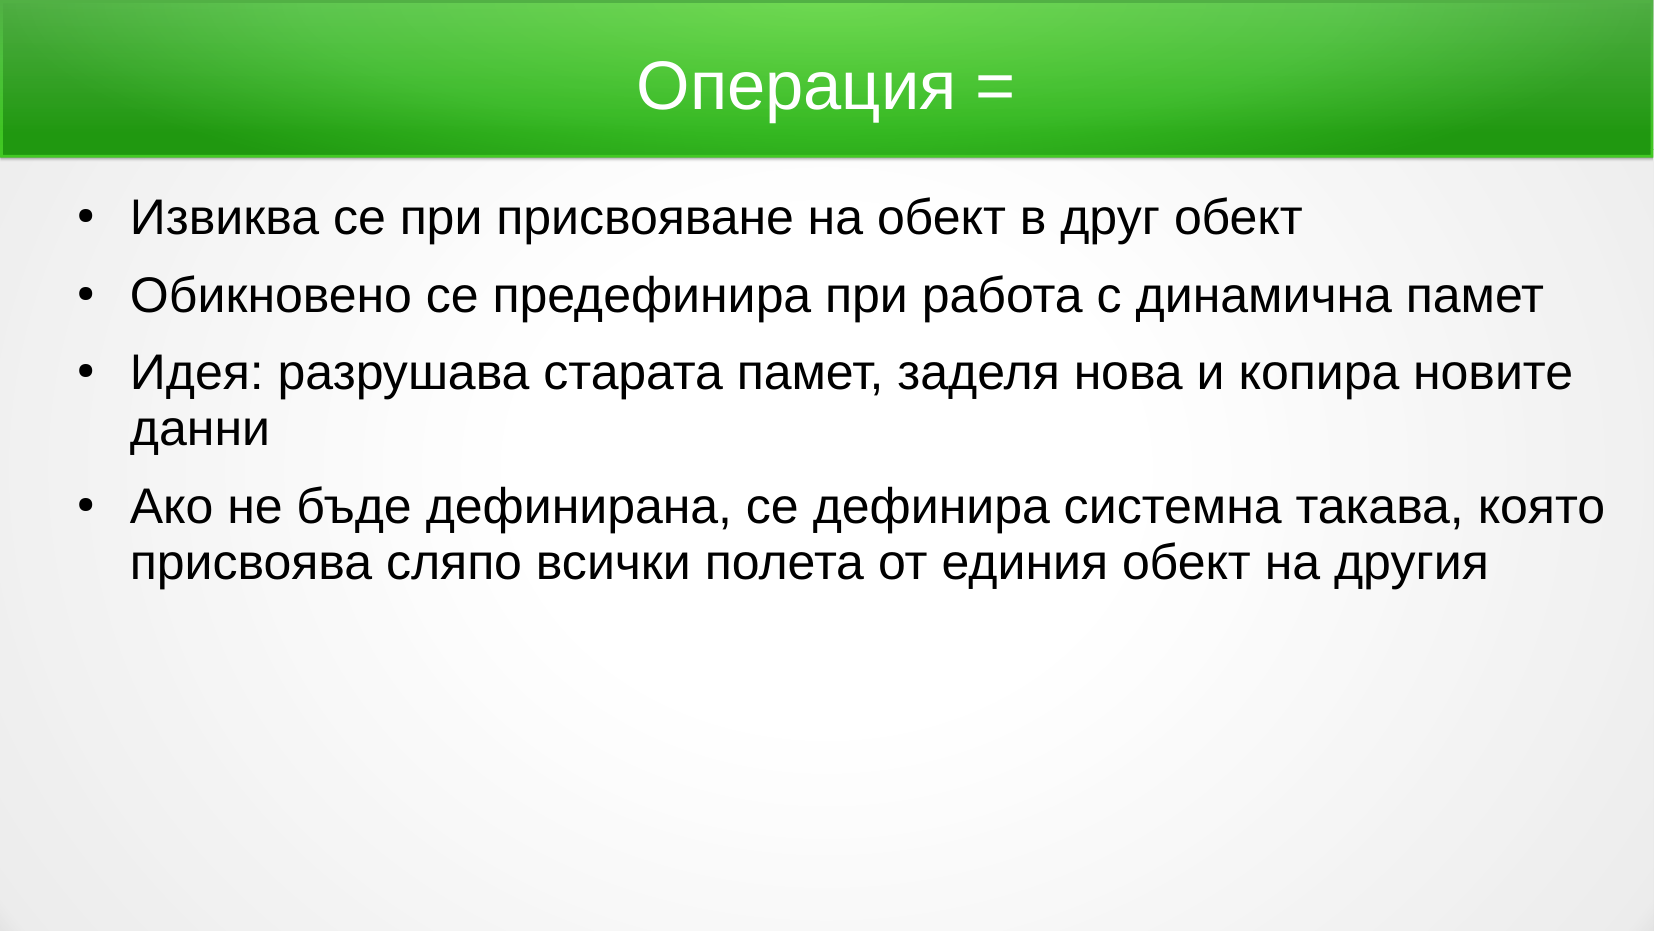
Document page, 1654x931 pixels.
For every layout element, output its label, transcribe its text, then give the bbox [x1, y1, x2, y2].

title Операция = [82, 37, 1571, 135]
list Извиква се при присвояване на обект в друг обект Обикновено се предефинира при работа с динамична памет Идея: разрушава старата памет, заделя нова и копира новите данни Ако не бъде дефинирана, се дефинира системна такава, която присвоява сляпо всички полета от единия обект на другия [59, 188, 1607, 898]
